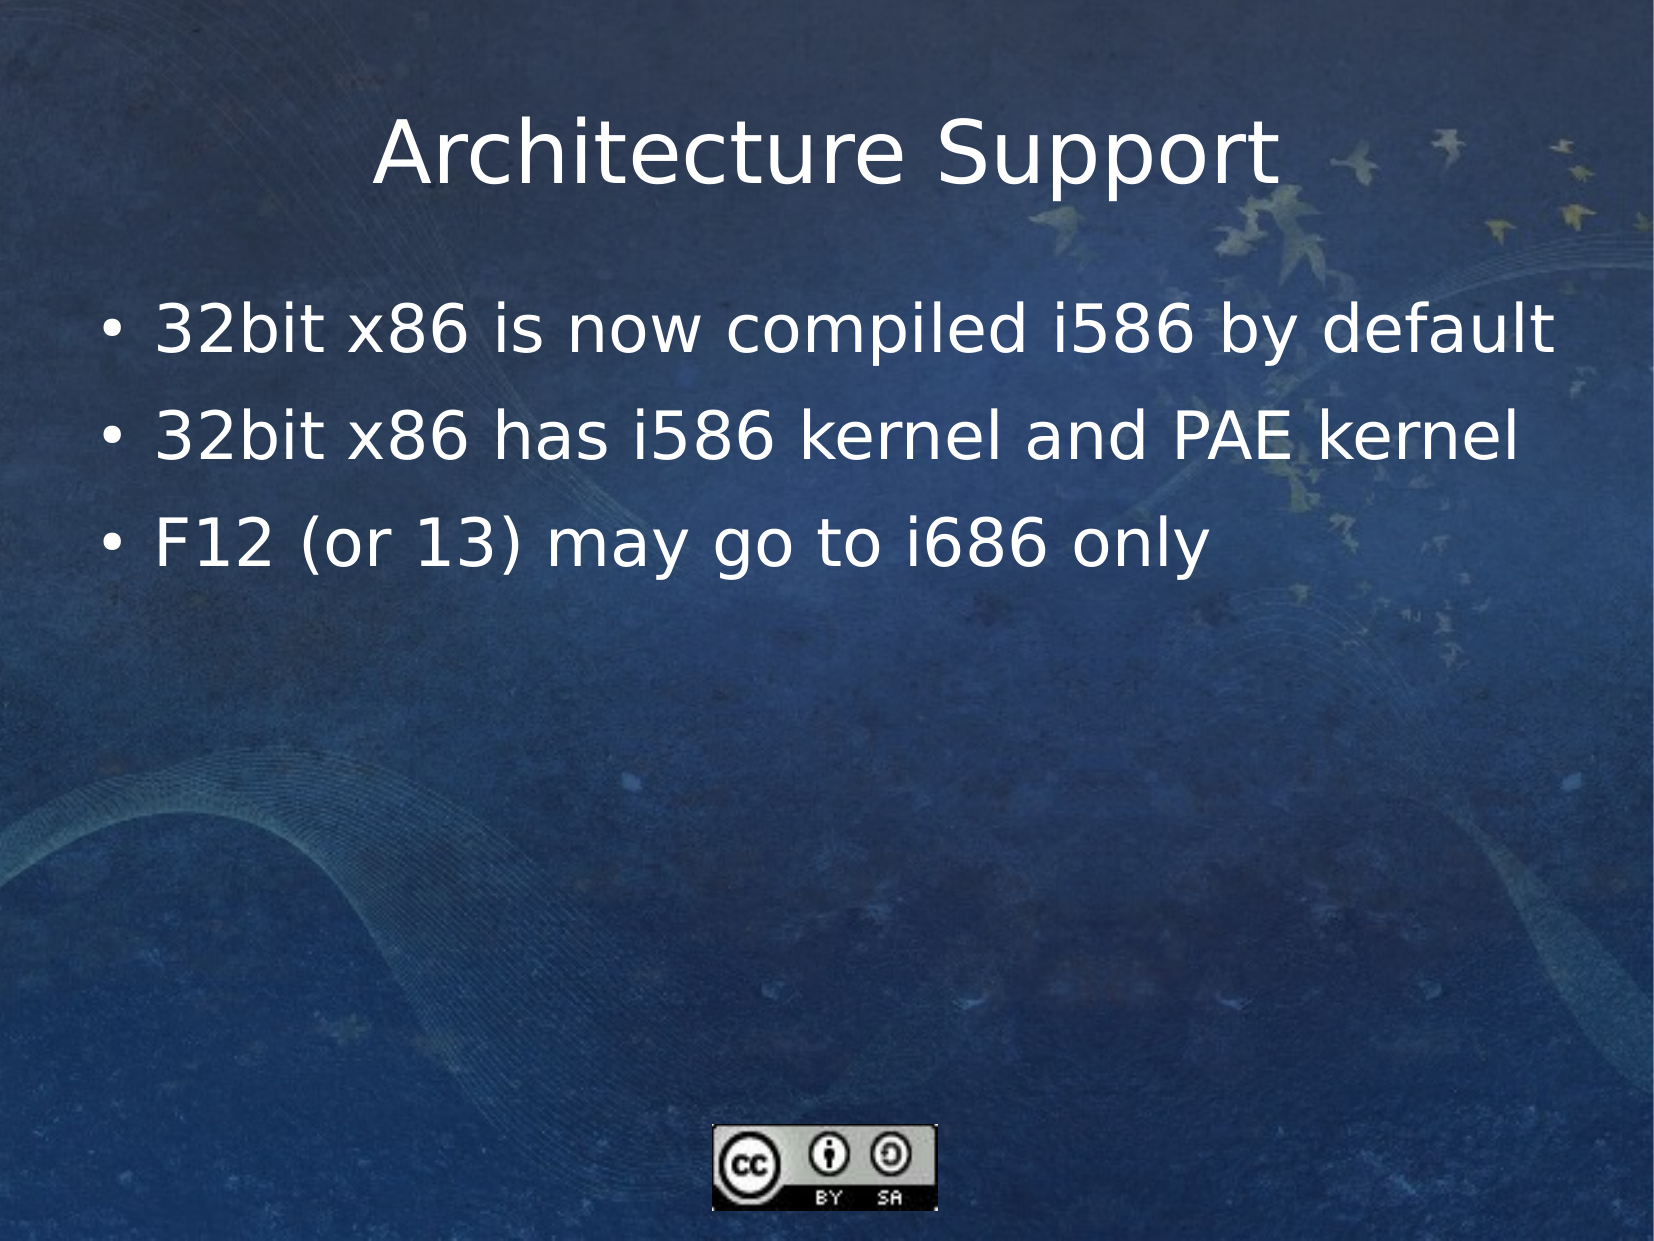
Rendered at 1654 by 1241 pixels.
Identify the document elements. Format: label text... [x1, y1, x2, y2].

picture [0, 0, 1654, 1241]
title Architecture Support [82, 56, 1571, 250]
list 32bit x86 is now compiled i586 by default 32bit x86 has i586 kernel and PAE kernel F12 (or 13) may go to i686 only [82, 290, 1571, 1094]
